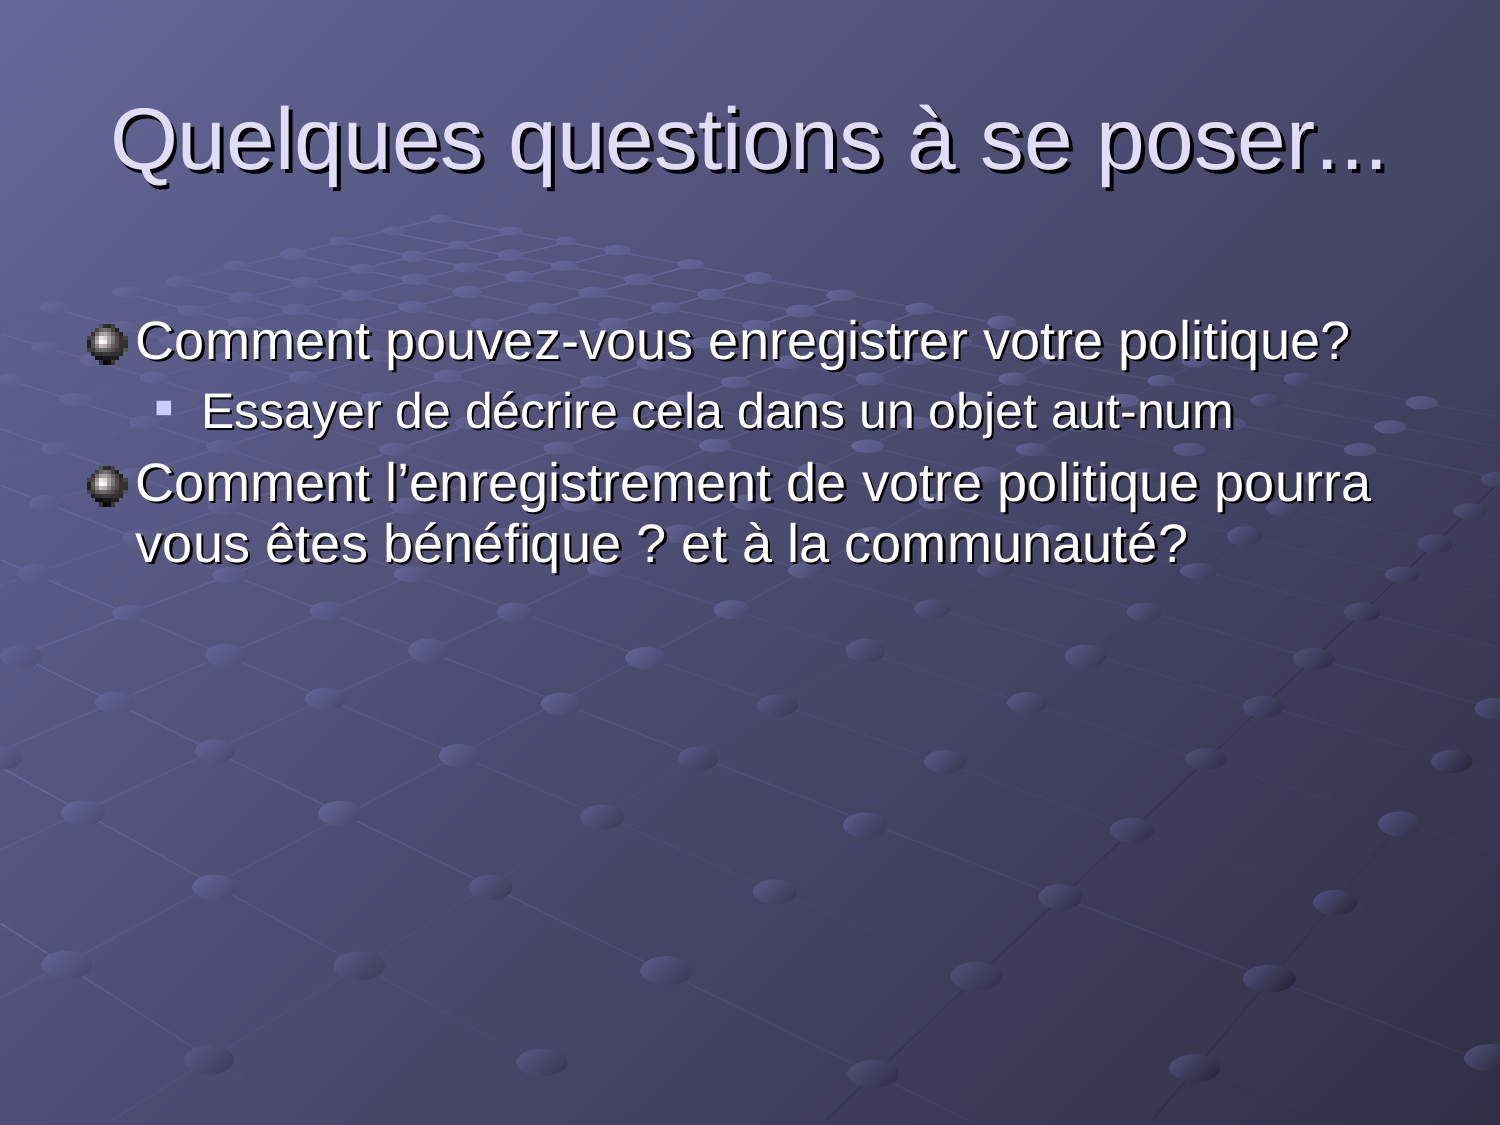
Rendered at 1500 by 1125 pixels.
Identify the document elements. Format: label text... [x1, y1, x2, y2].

list Comment pouvez-vous enregistrer votre politique? Essayer de décrire cela dans un objet aut-num Comment l’enregistrement de votre politique pourra vous êtes bénéfique ? et à la communauté? [64, 302, 1415, 1046]
title Quelques questions à se poser... [75, 45, 1426, 233]
